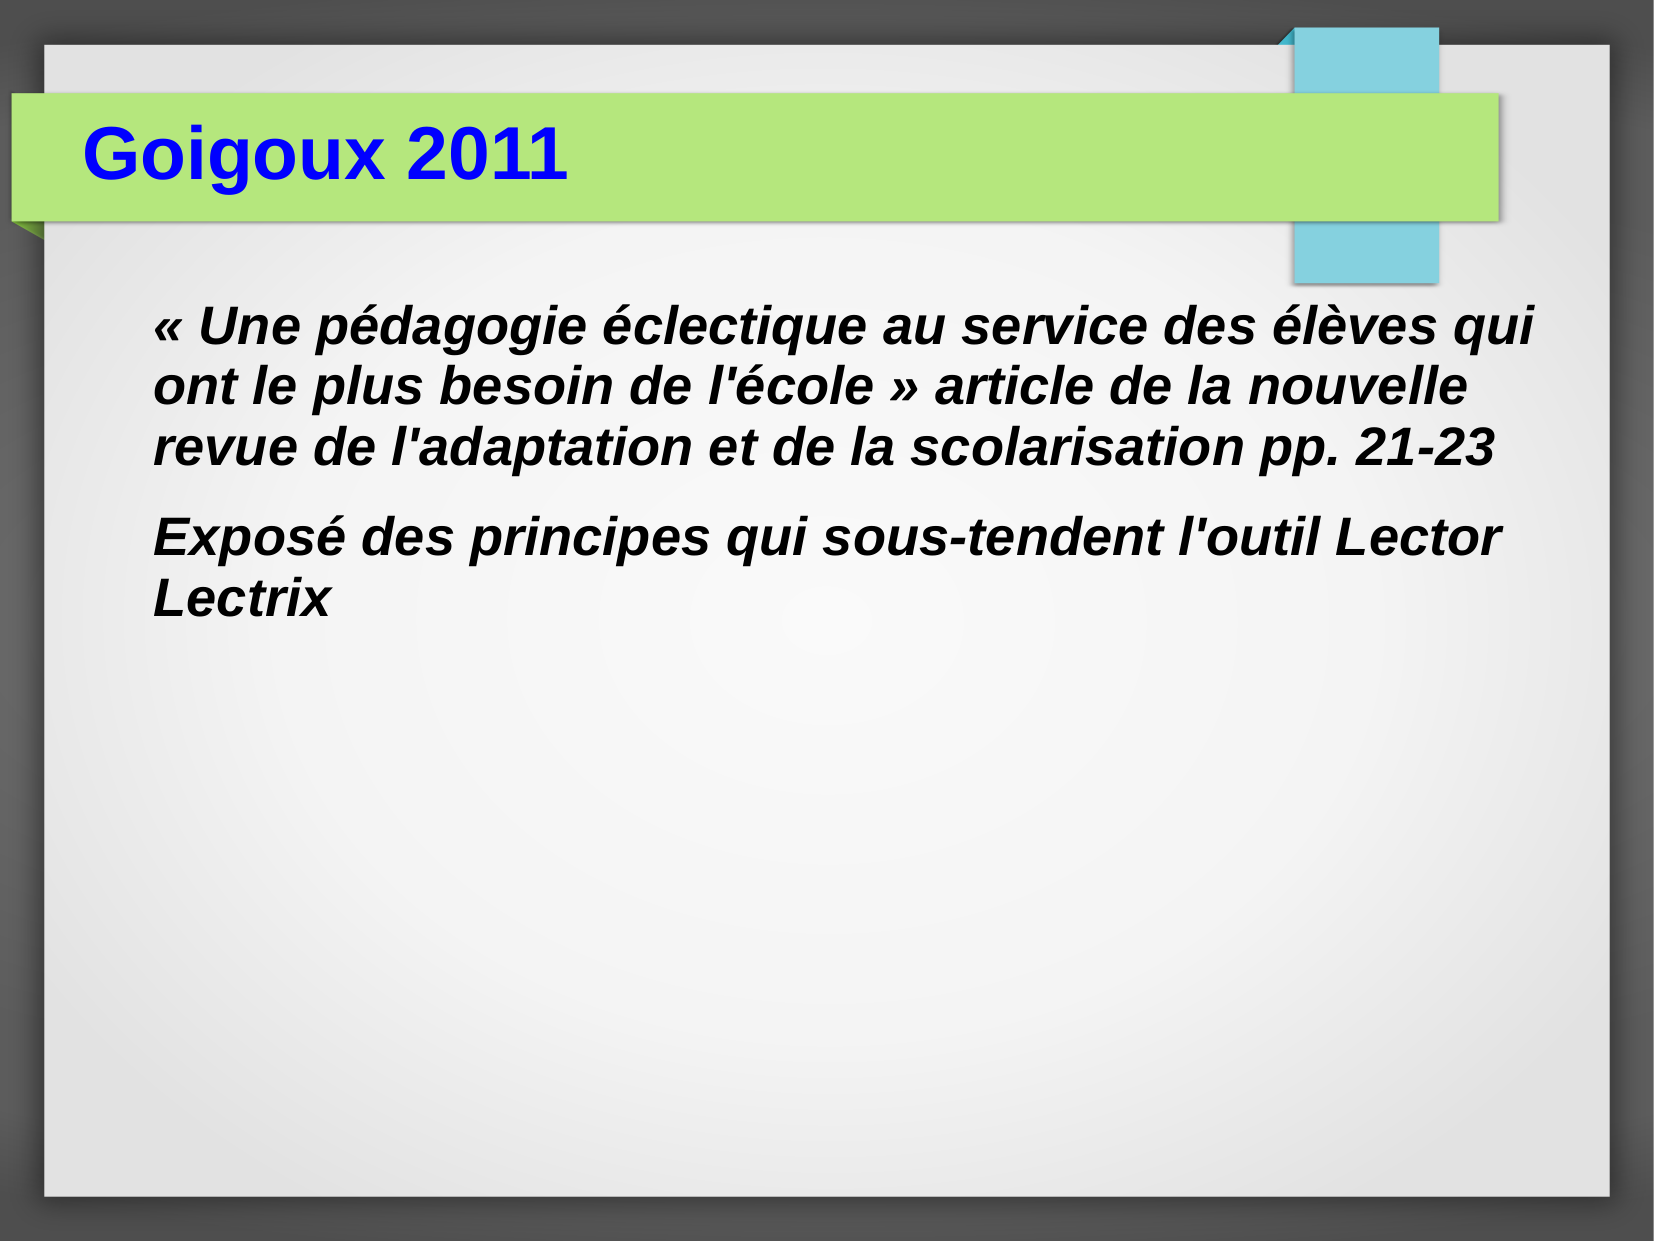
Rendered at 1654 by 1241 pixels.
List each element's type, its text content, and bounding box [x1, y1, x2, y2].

list « Une pédagogie éclectique au service des élèves qui ont le plus besoin de l'école » article de la nouvelle revue de l'adaptation et de la scolarisation pp. 21-23 Exposé des principes qui sous-tendent l'outil Lector Lectrix [82, 295, 1571, 1015]
picture [0, 0, 1654, 1241]
title Goigoux 2011 [82, 94, 1264, 213]
